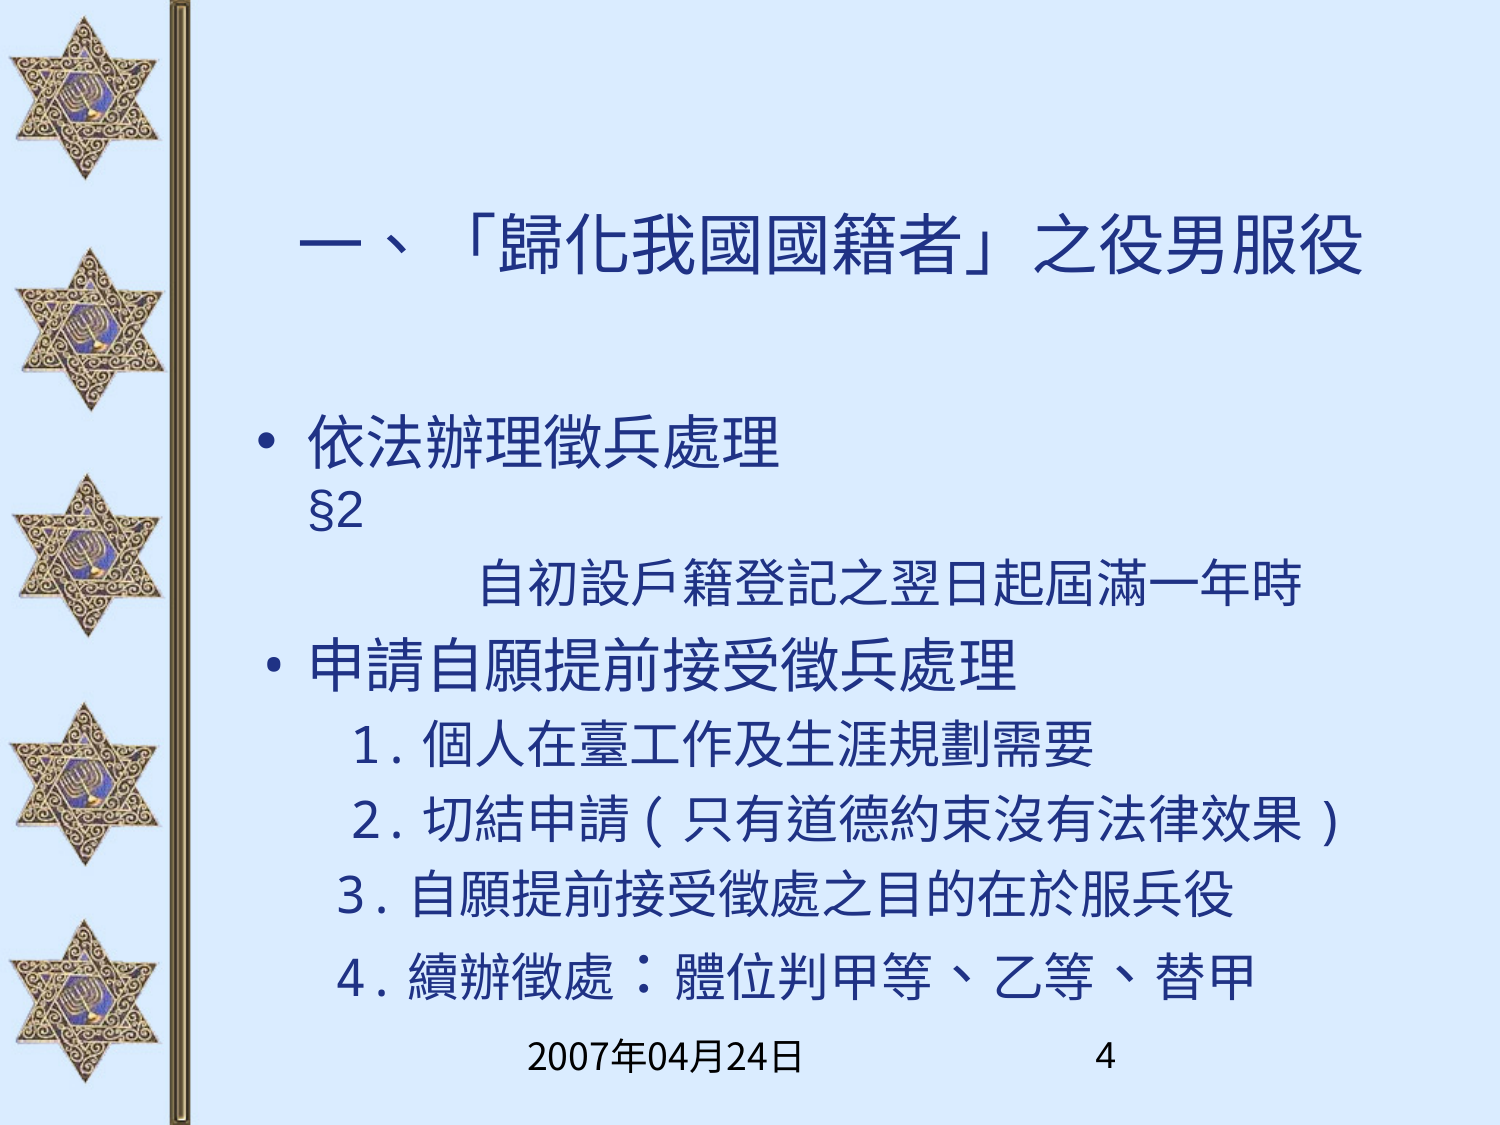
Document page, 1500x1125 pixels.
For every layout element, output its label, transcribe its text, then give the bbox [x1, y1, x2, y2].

title 一、「歸化我國國籍者」之役男服役 [262, 148, 1401, 337]
list 依法辦理徵兵處理 §2 自初設戶籍登記之翌日起屆滿一年時 申請自願提前接受徵兵處理 1.個人在臺工作及生涯規劃需要 2.切結申請(只有道德約束沒有法律效果) 3.自願提前接受徵處之目的在於服兵役 4.續辦徵處：體位判甲等、乙等、替甲 [242, 397, 1404, 1028]
picture [0, 0, 1500, 1125]
